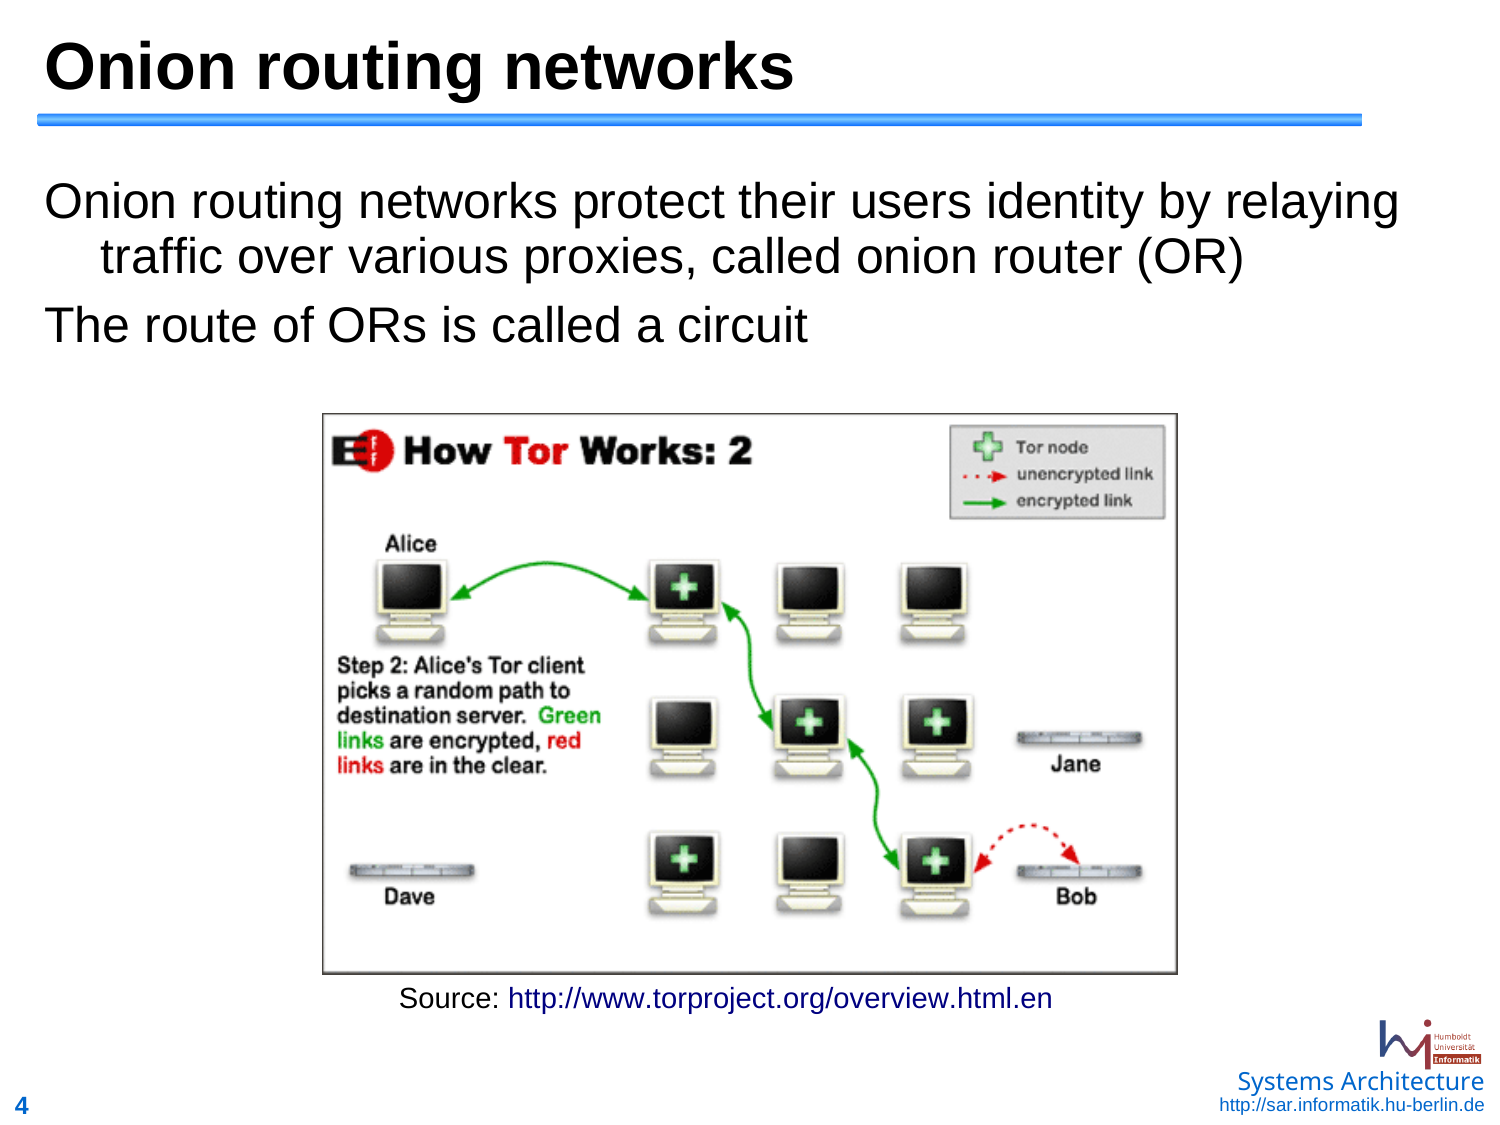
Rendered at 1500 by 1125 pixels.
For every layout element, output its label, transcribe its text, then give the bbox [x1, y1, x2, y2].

picture [322, 413, 1178, 975]
list Source: http://www.torproject.org/overview.html.en [383, 974, 1123, 1125]
title Onion routing networks [29, 20, 1500, 114]
list Onion routing networks protect their users identity by relaying traffic over various proxies, called onion router (OR) The route of ORs is called a circuit [29, 165, 1500, 429]
picture [1376, 1016, 1483, 1071]
